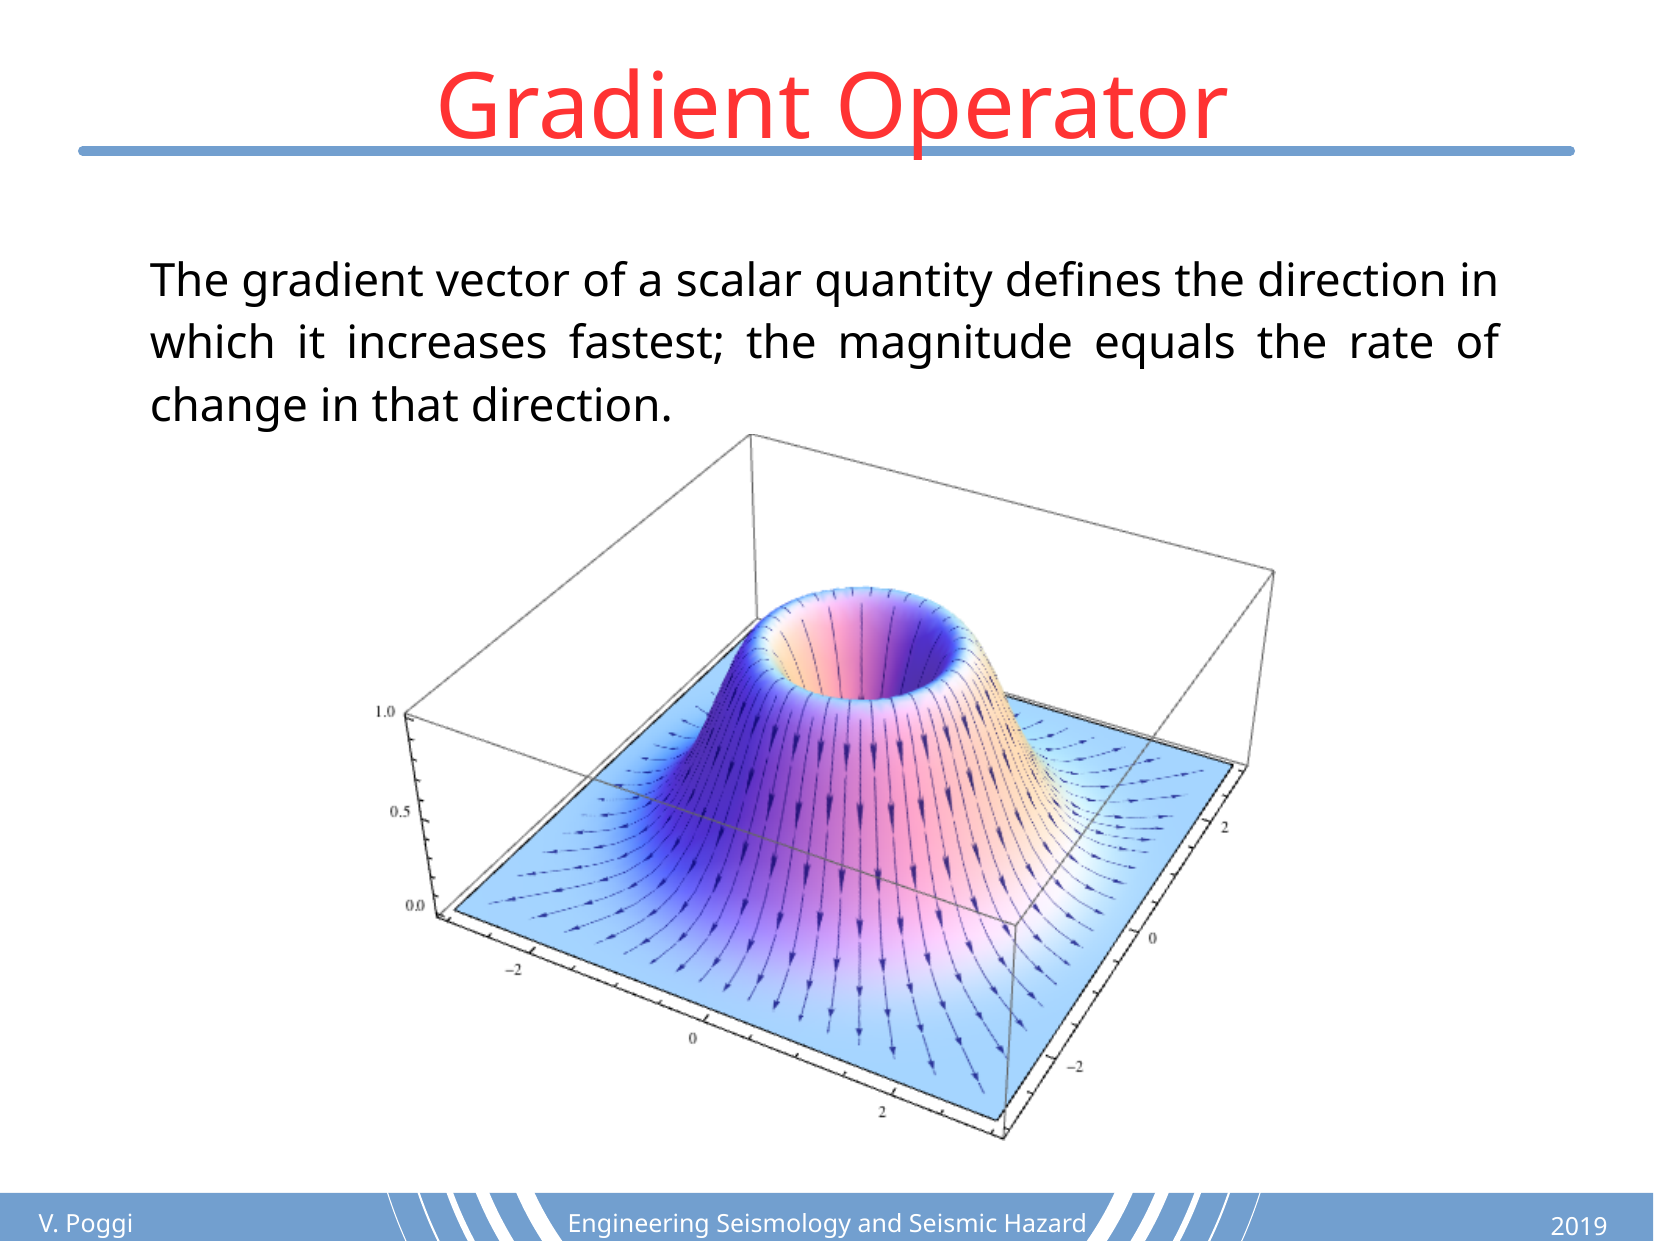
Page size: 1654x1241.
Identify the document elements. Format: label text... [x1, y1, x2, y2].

text_box The gradient vector of a scalar quantity defines the direction in which it increases fastest; the magnitude equals the rate of change in that direction. [135, 240, 1516, 415]
text_box Gradient Operator [90, 33, 1576, 156]
picture [375, 434, 1276, 1141]
